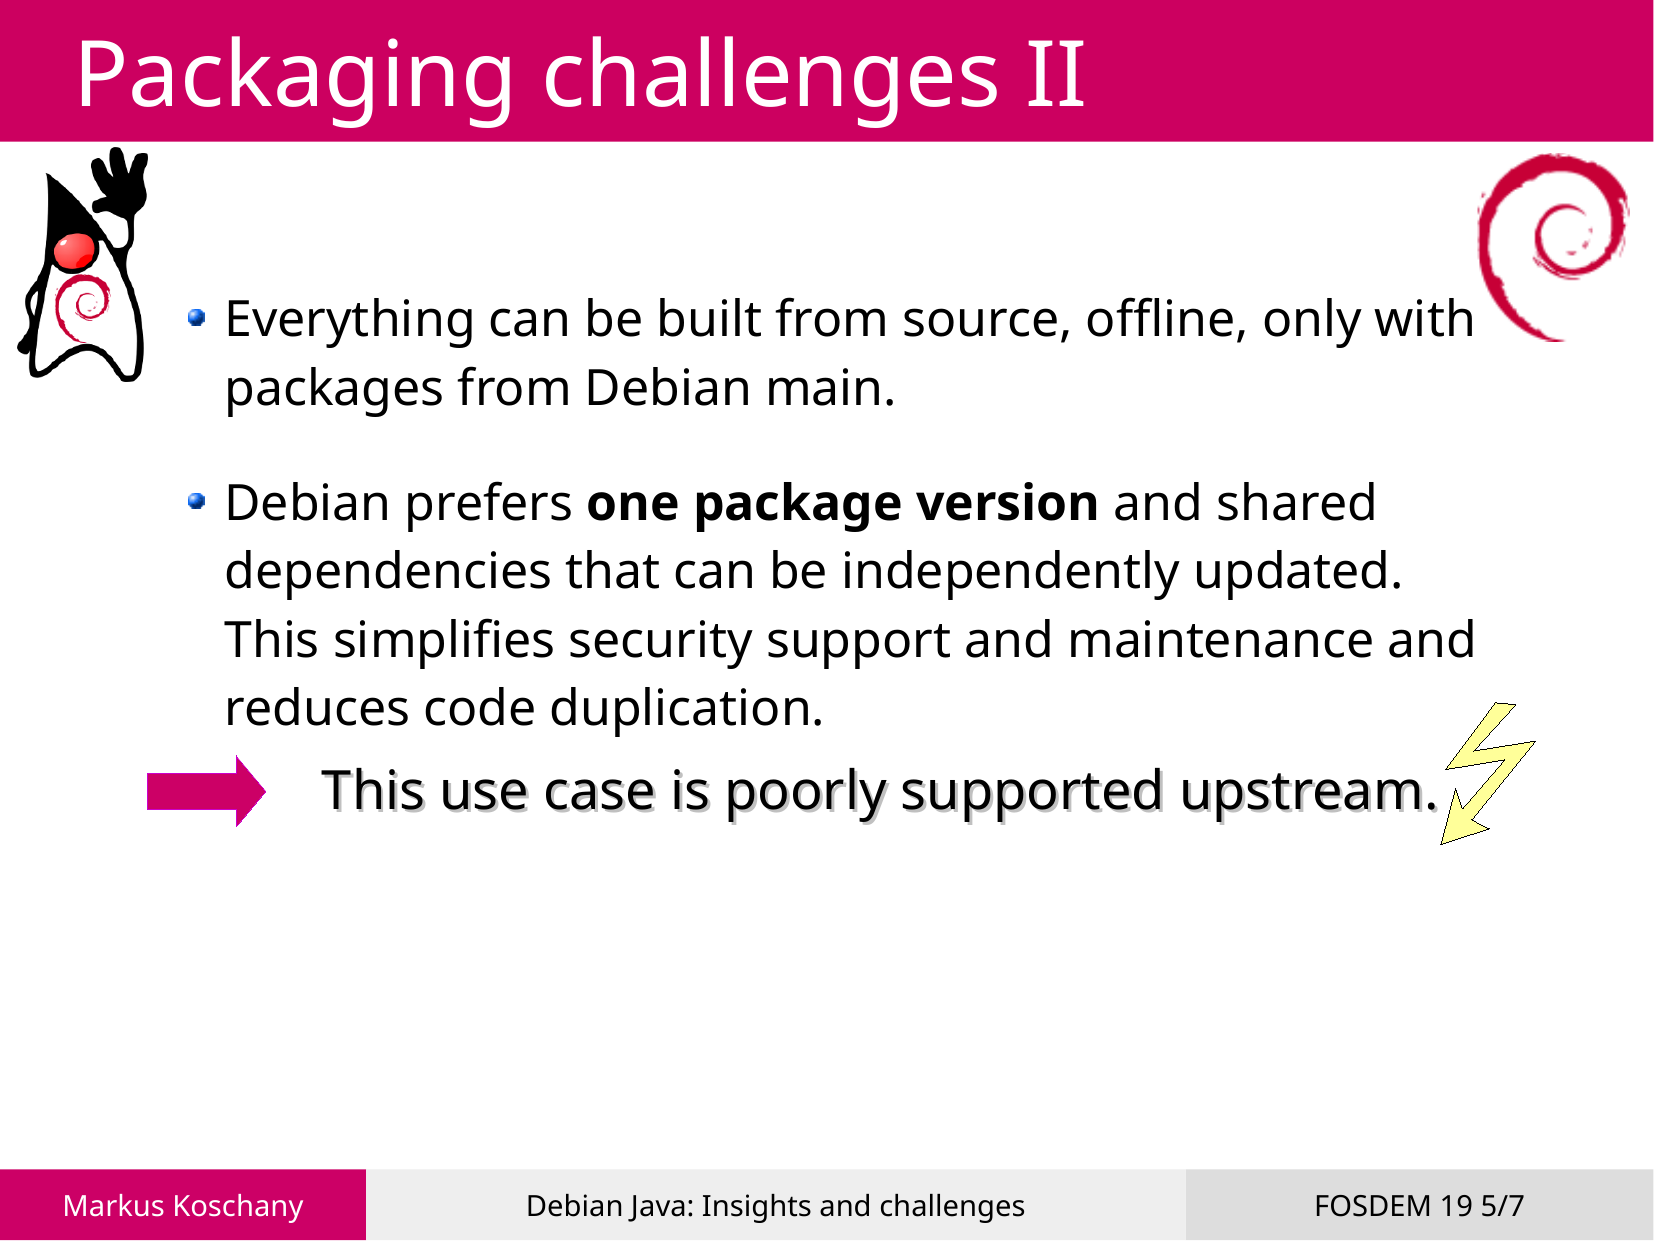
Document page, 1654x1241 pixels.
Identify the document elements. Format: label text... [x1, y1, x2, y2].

title Packaging challenges II [0, 0, 1654, 142]
text_box Everything can be built from source, offline, only with packages from Debian main. Debian prefers one package version and shared dependencies that can be independently updated. This simplifies security support and maintenance and reduces code duplication. [153, 70, 1489, 1223]
picture [1489, 153, 1630, 342]
picture [17, 147, 148, 382]
text_box [1440, 702, 1536, 845]
text_box [147, 755, 266, 827]
text_box This use case is poorly supported upstream. [307, 744, 1501, 880]
